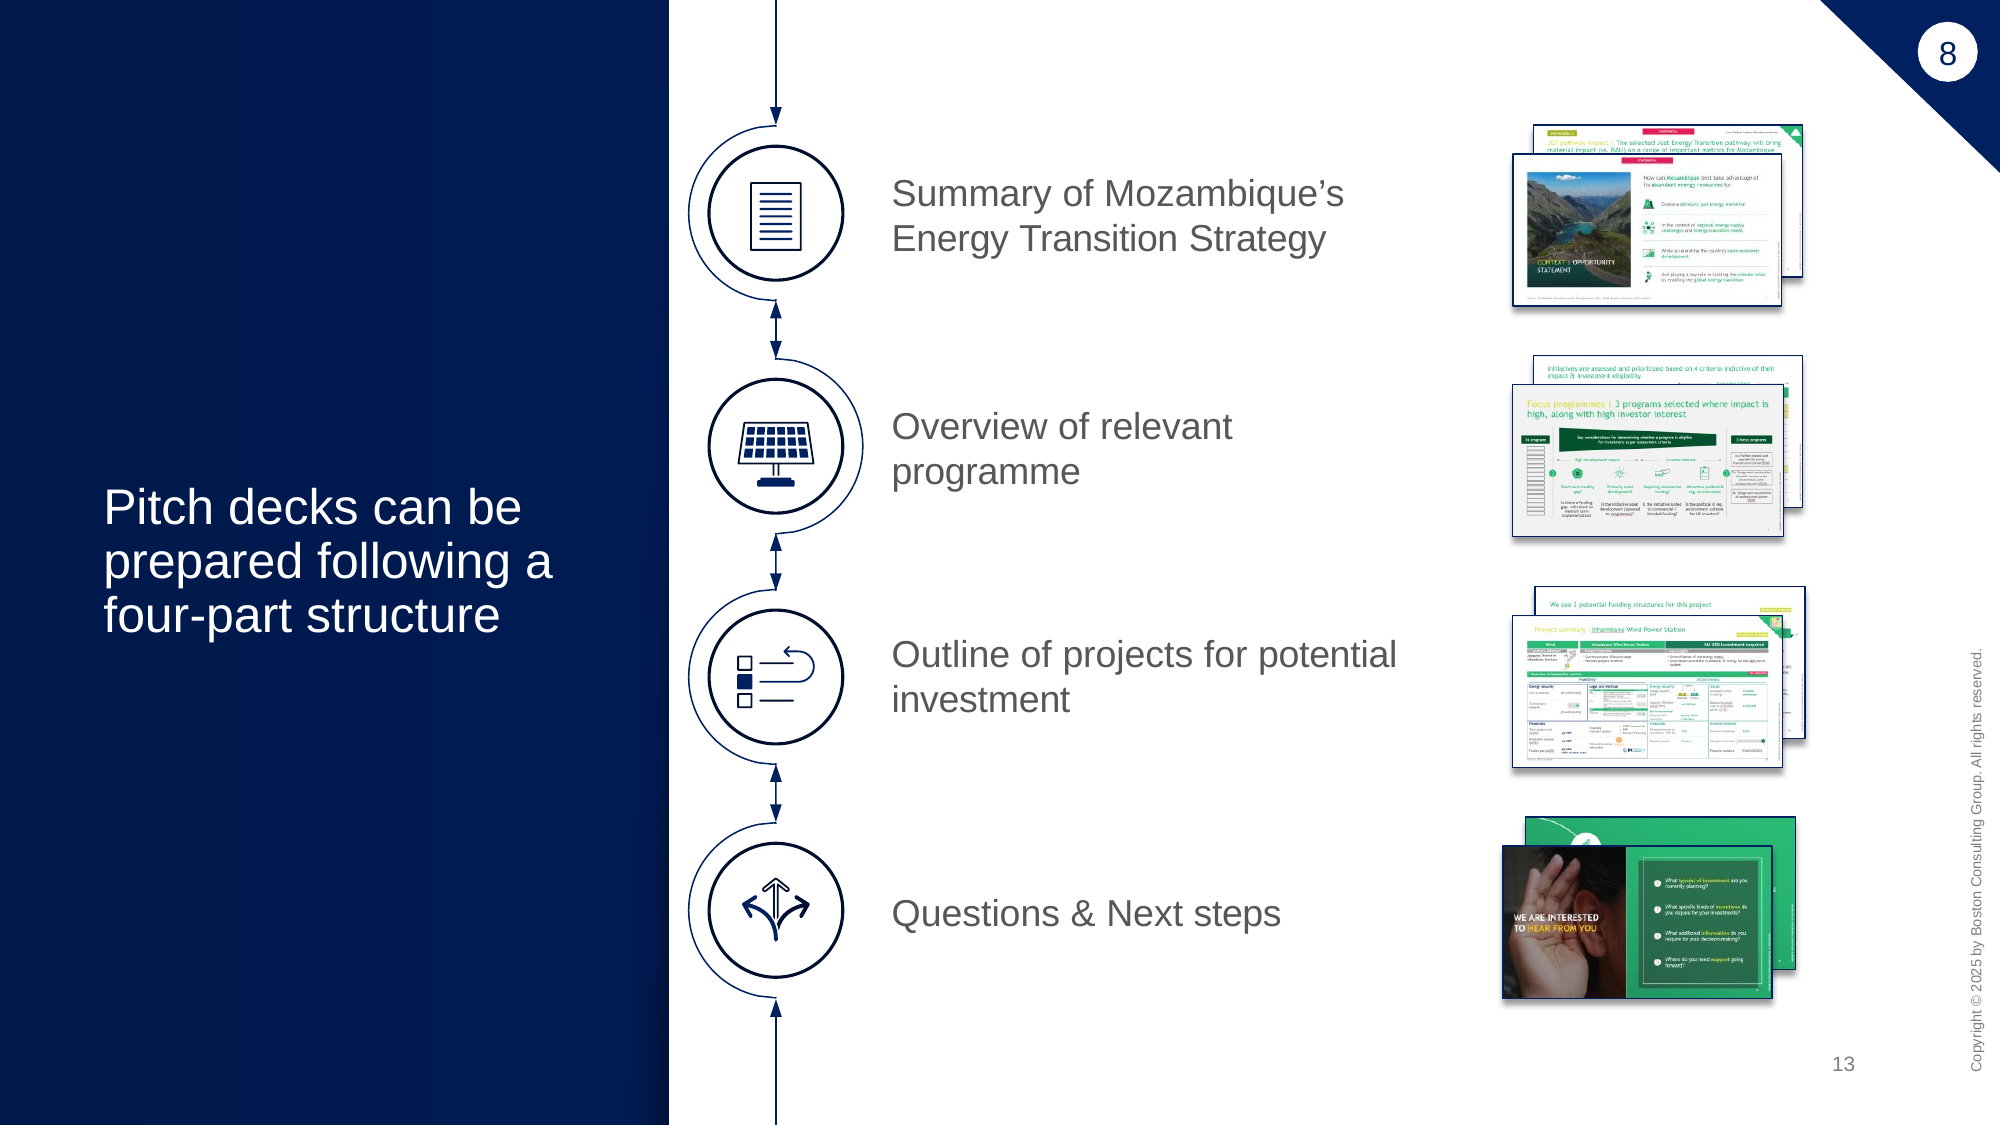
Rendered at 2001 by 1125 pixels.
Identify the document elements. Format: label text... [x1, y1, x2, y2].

picture [1503, 583, 1815, 784]
text_box [709, 591, 843, 763]
picture [1493, 814, 1805, 1015]
text_box [708, 127, 843, 299]
text_box Summary of Mozambique’s Energy Transition Strategy [891, 166, 1400, 260]
text_box Overview of relevant programme [891, 399, 1400, 493]
picture [1503, 122, 1812, 322]
text_box [1820, 0, 2000, 173]
title Pitch decks can be prepared following a four-part structure [103, 439, 617, 686]
text_box 8 [1936, 29, 1959, 74]
text_box [709, 824, 843, 997]
text_box Outline of projects for potential investment [891, 629, 1438, 725]
text_box [709, 360, 843, 533]
picture [1503, 352, 1812, 553]
text_box Questions & Next steps [891, 886, 1284, 935]
